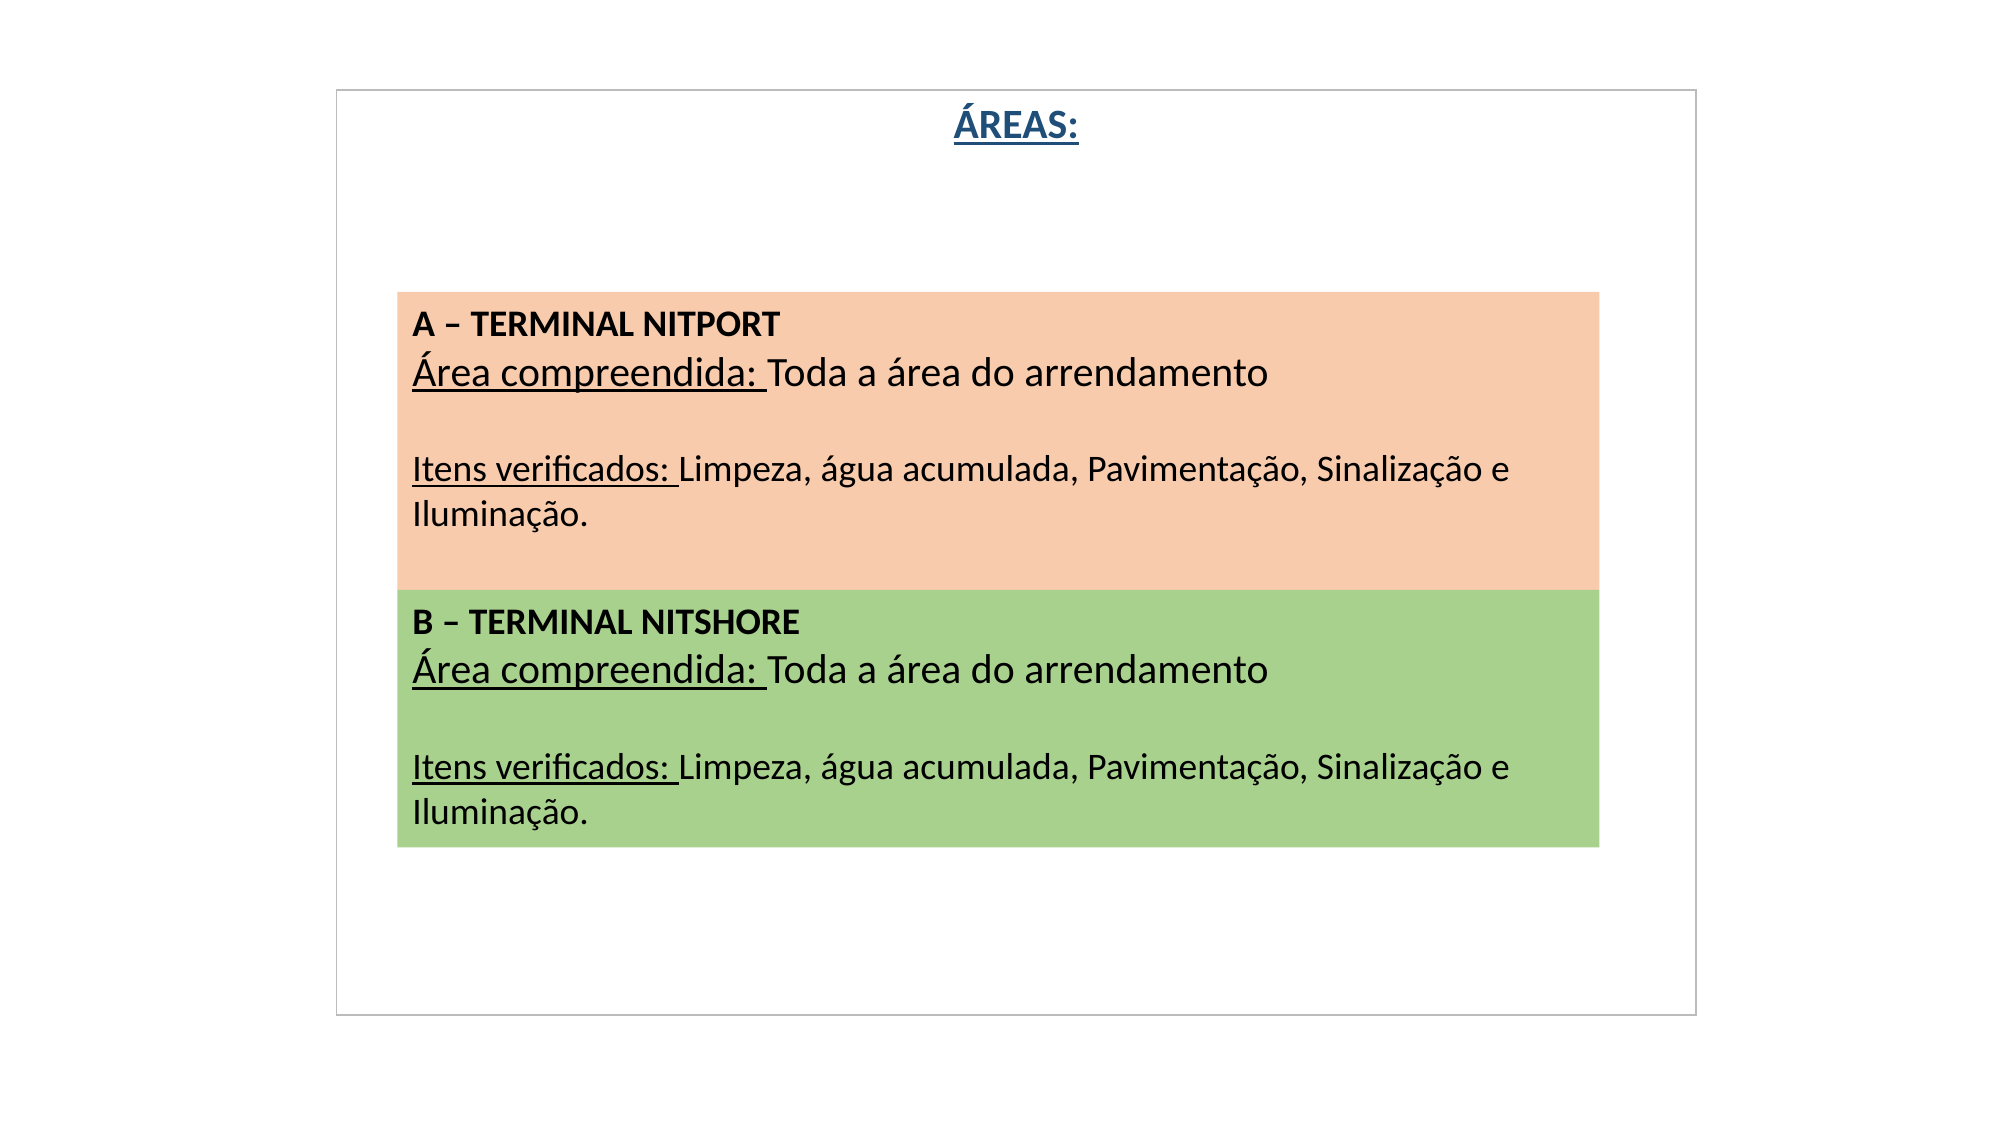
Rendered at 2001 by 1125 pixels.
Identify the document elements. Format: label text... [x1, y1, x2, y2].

text_box ÁREAS: [336, 89, 1696, 1015]
text_box A – TERMINAL NITPORT Área compreendida: Toda a área do arrendamento Itens verificados: Limpeza, água acumulada, Pavimentação, Sinalização e Iluminação. [397, 291, 1600, 589]
text_box B – TERMINAL NITSHORE Área compreendida: Toda a área do arrendamento Itens verificados: Limpeza, água acumulada, Pavimentação, Sinalização e Iluminação. [397, 589, 1600, 848]
